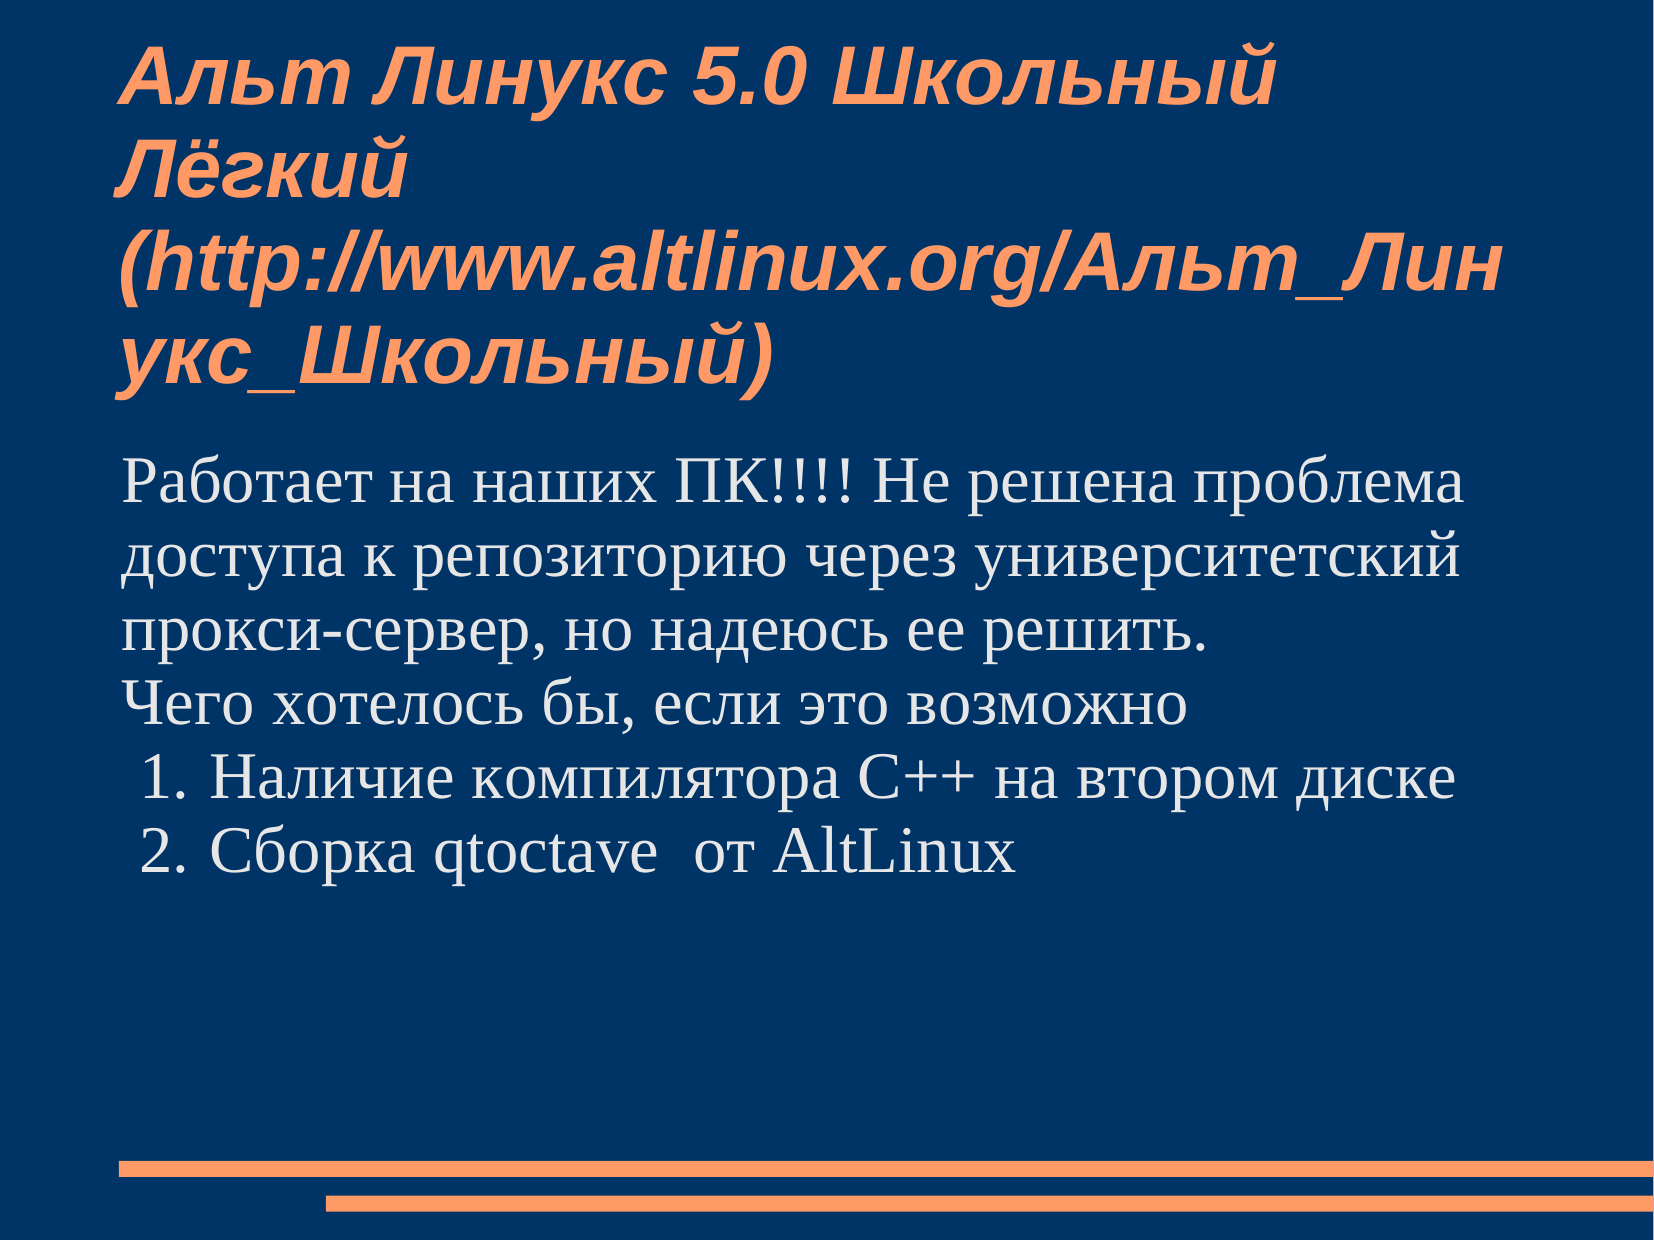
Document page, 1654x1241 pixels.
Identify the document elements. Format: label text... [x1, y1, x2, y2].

title Альт Линукс 5.0 Школьный Лёгкий (http://www.altlinux.org/Альт_Линукс_Школьный) [118, 29, 1531, 402]
list Работает на наших ПК!!!! Не решена проблема доступа к репозиторию через университетский прокси-сервер, но надеюсь ее решить. Чего хотелось бы, если это возможно Наличие компилятора C++ на втором диске Сборка qtoctave от AltLinux [121, 442, 1561, 1241]
